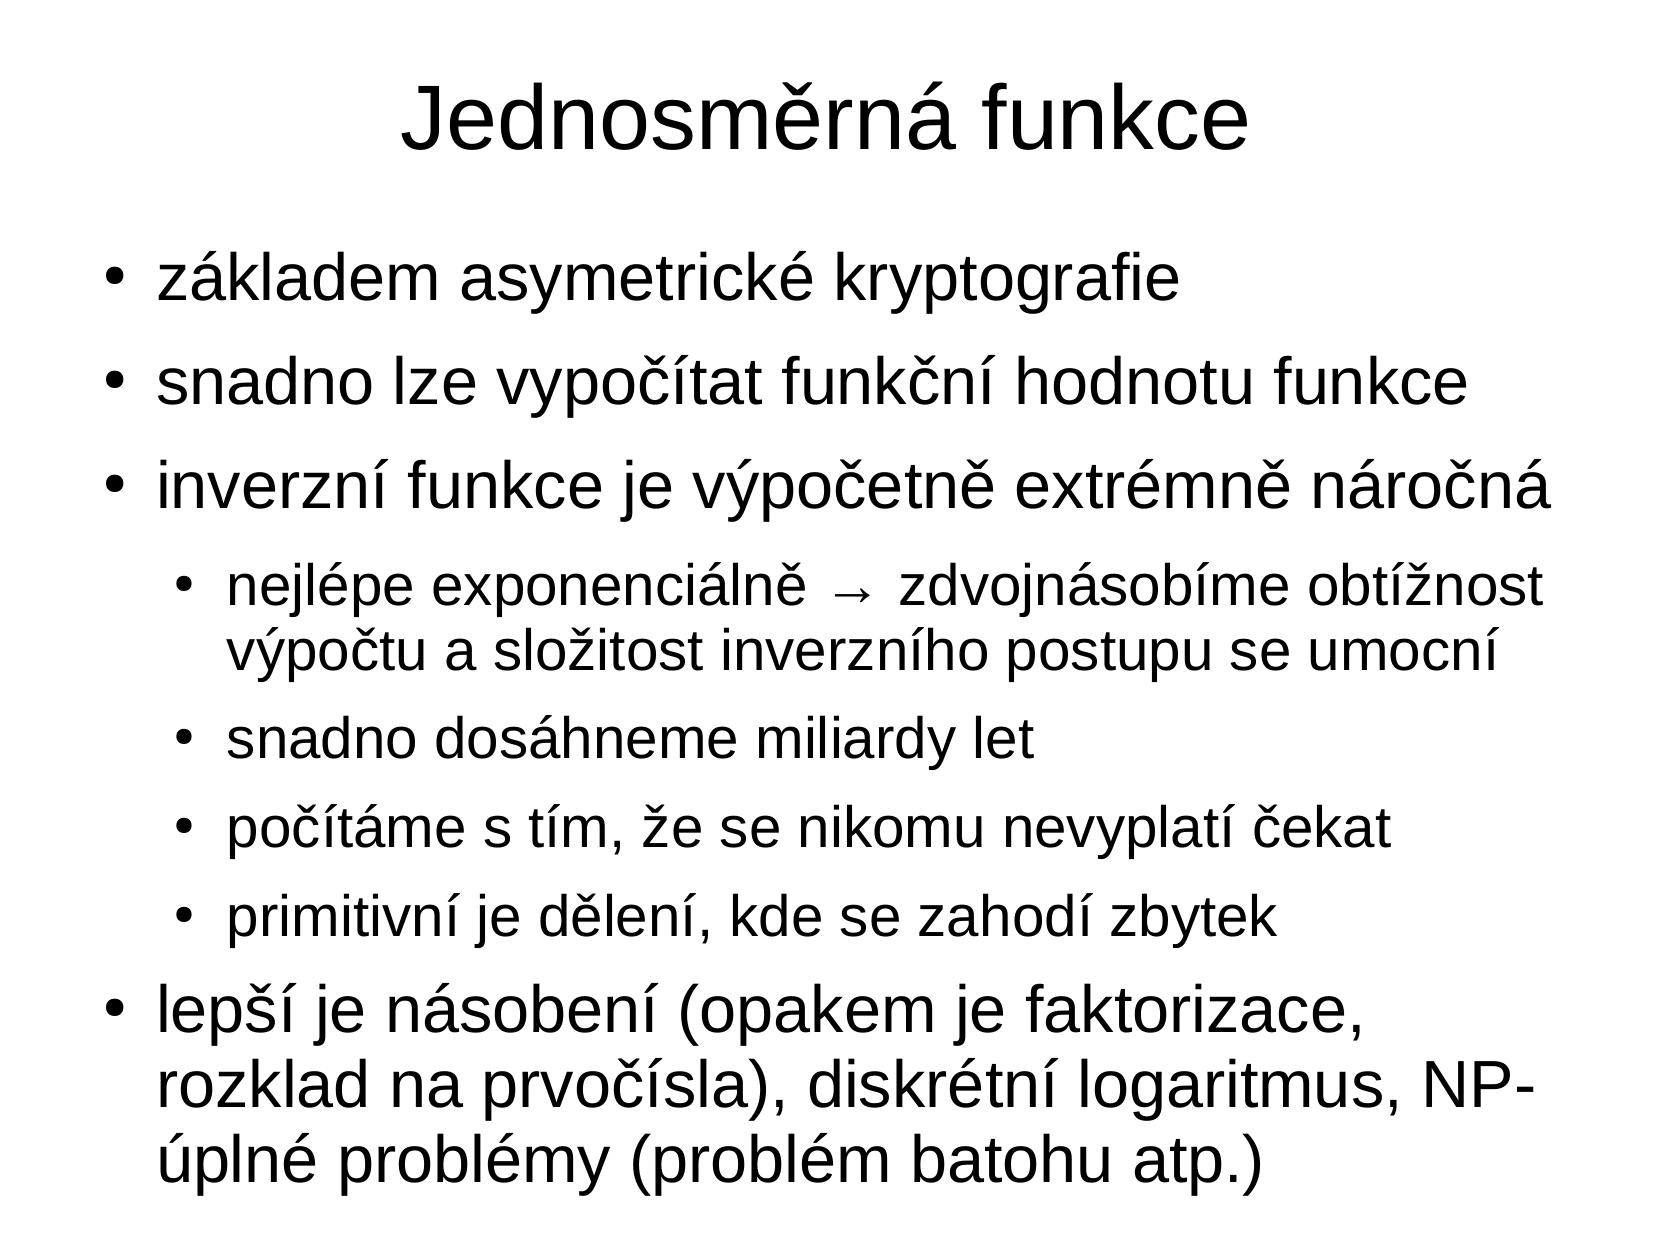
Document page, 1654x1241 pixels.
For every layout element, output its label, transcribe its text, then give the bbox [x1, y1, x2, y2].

list základem asymetrické kryptografie snadno lze vypočítat funkční hodnotu funkce inverzní funkce je výpočetně extrémně náročná nejlépe exponenciálně → zdvojnásobíme obtížnost výpočtu a složitost inverzního postupu se umocní snadno dosáhneme miliardy let počítáme s tím, že se nikomu nevyplatí čekat primitivní je dělení, kde se zahodí zbytek lepší je násobení (opakem je faktorizace, rozklad na prvočísla), diskrétní logaritmus, NP-úplné problémy (problém batohu atp.) [85, 239, 1597, 1197]
title Jednosměrná funkce [82, 21, 1571, 214]
